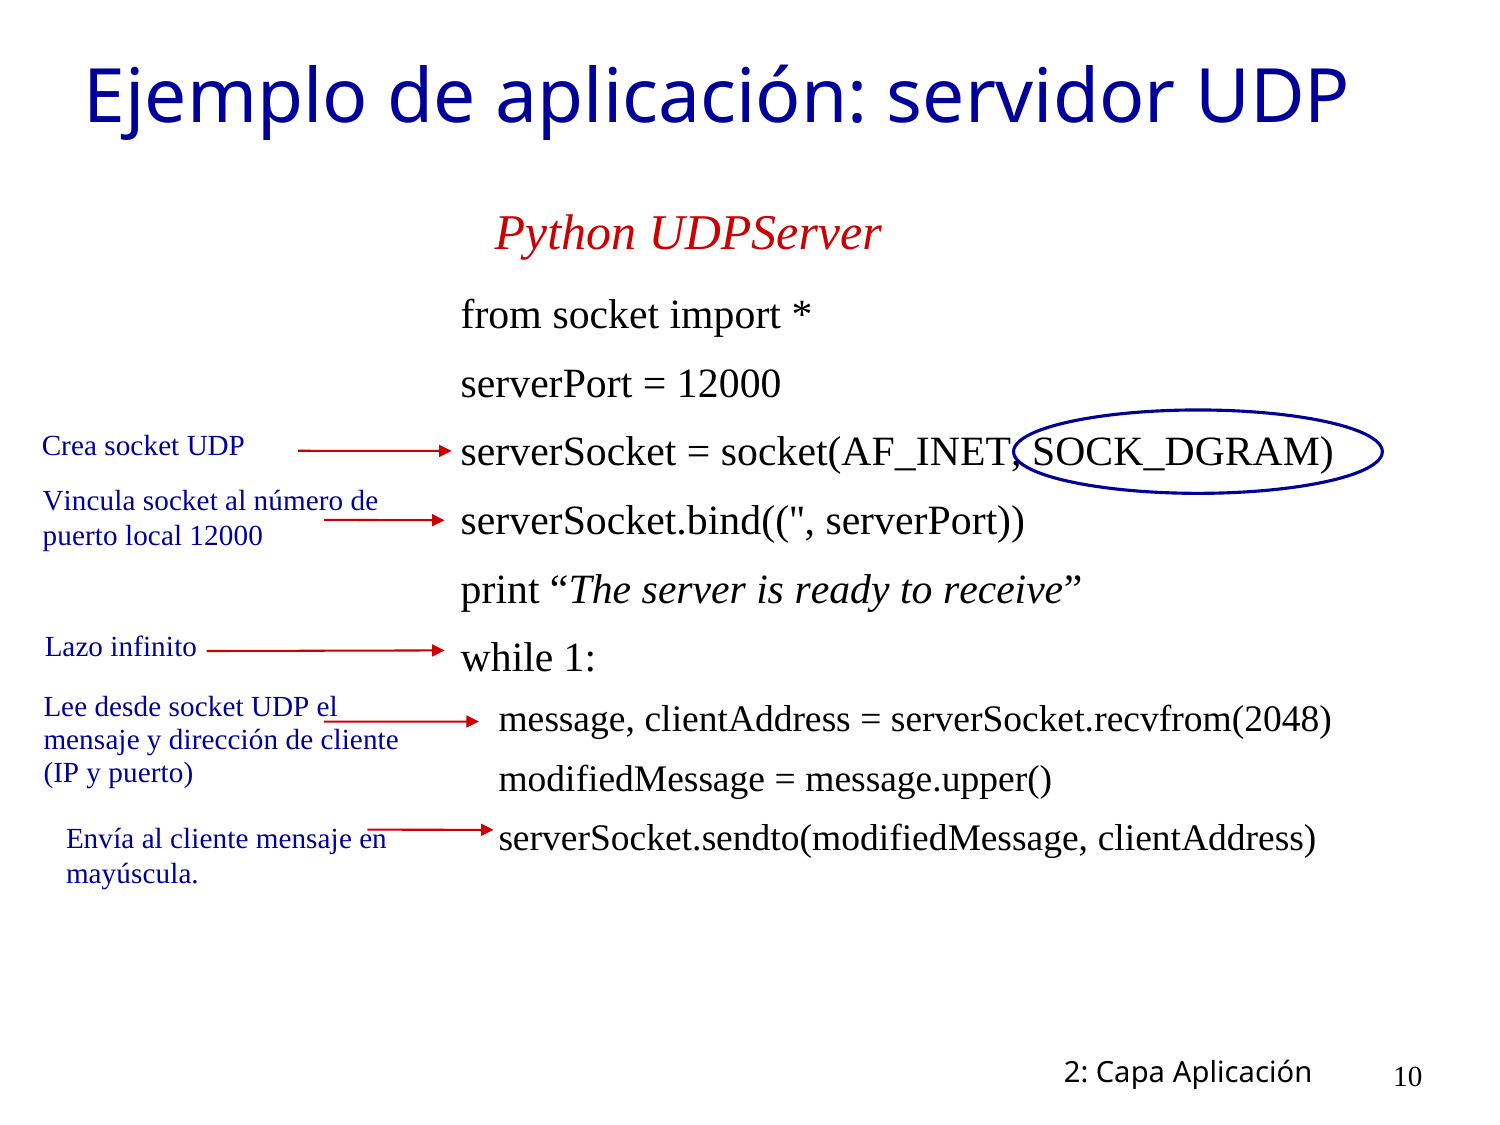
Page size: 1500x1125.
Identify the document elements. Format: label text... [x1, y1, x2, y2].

text_box Python UDPServer [479, 191, 898, 268]
text_box from socket import * serverPort = 12000 serverSocket = socket(AF_INET, SOCK_DGRAM) serverSocket.bind(('', serverPort)) print “The server is ready to receive” while 1: message, clientAddress = serverSocket.recvfrom(2048) modifiedMessage = message.upper() serverSocket.sendto(modifiedMessage, clientAddress) [1016, 412, 1350, 491]
text_box from socket import * serverPort = 12000 serverSocket = socket(AF_INET, SOCK_DGRAM) serverSocket.bind(('', serverPort)) print “The server is ready to receive” while 1: message, clientAddress = serverSocket.recvfrom(2048) modifiedMessage = message.upper() serverSocket.sendto(modifiedMessage, clientAddress) [445, 270, 1350, 866]
text_box Vincula socket al número de puerto local 12000 [27, 473, 401, 559]
text_box Crea socket UDP [27, 418, 447, 470]
text_box Ejemplo de aplicación: servidor UDP [69, 14, 1460, 171]
text_box Lazo infinito [29, 621, 226, 671]
text_box Envía al cliente mensaje en mayúscula. [51, 811, 437, 898]
text_box Lee desde socket UDP el mensaje y dirección de cliente (IP y puerto) [28, 680, 415, 797]
